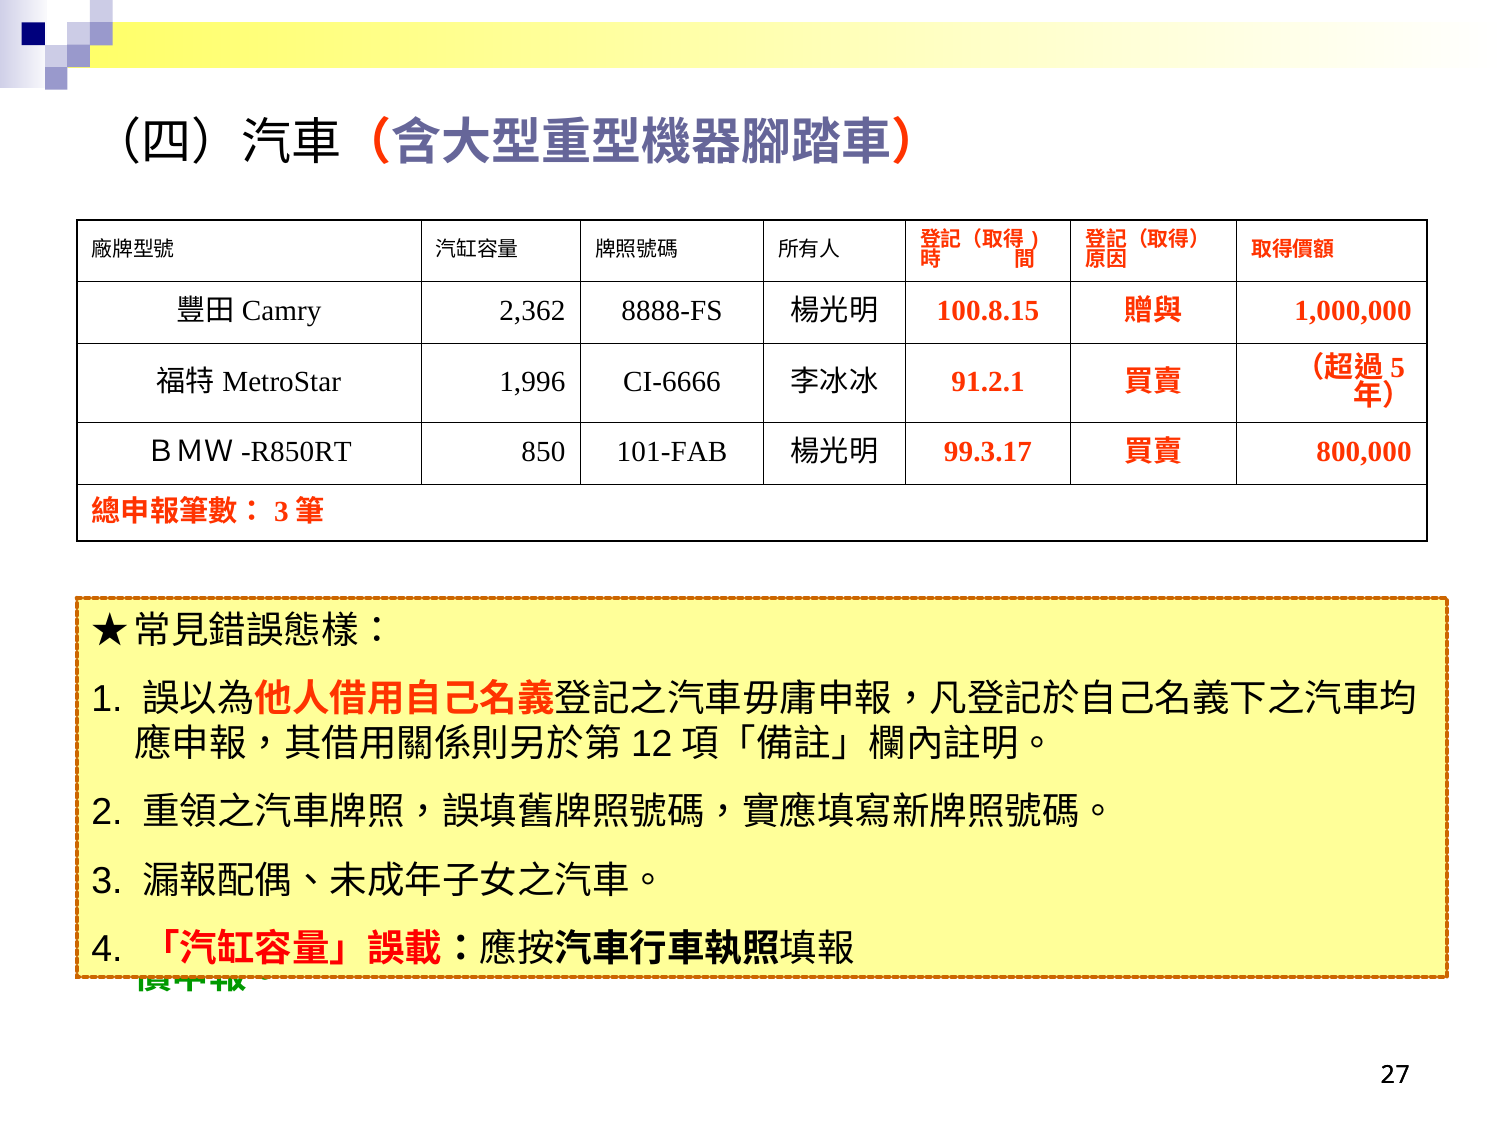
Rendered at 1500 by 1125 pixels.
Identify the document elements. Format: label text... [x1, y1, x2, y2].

table_cell CI-6666 [581, 344, 763, 422]
table_header 取得價額 [1237, 221, 1426, 281]
table_cell 2,362 [422, 282, 580, 343]
table_cell 買賣 [1071, 344, 1236, 422]
table_cell 楊光明 [764, 282, 905, 343]
table_cell 91.2.1 [906, 344, 1070, 422]
table_cell 楊光明 [764, 423, 905, 484]
table_cell ＢＭＷ-R850RT [78, 423, 421, 484]
table_header 所有人 [764, 221, 905, 281]
table_cell 楊小琳 [291, 22, 295, 67]
table_cell 850 [422, 423, 580, 484]
table_cell 總申報筆數：3筆 [78, 485, 1426, 540]
table_header 登記（取得) 時 間 [906, 221, 1070, 281]
text_box ★「汽車」含大型重型機車，亦即汽缸總排氣量逾二百五十立方公分與電動馬達及控制器最大輸出馬力逾四十馬力之二輪機器腳踏車。 ★汽缸容量請參閱行車執照，牌照號碼得以引擎號碼或車身號碼代替，所有人以監理機關登記資料為準，汽車無論價值多少，均應申報。 ★汽車應註明登記或取得之時間及原因，如係申報日前五年內取得者，並應申報實際交易價額或原始製造價額，無實際交易價額或原始製造價額者，以市價申報。 [76, 977, 1424, 1004]
table_cell 買賣 [1071, 423, 1236, 484]
table_cell 800,000 [1237, 423, 1426, 484]
table_cell 99.3.17 [906, 423, 1070, 484]
table_header 登記（取得）原因 [1071, 221, 1236, 281]
text_box ★常見錯誤態樣： 1. 誤以為他人借用自己名義登記之汽車毋庸申報，凡登記於自己名義下之汽車均應申報，其借用關係則另於第12項「備註」欄內註明。 2. 重領之汽車牌照，誤填舊牌照號碼，實應填寫新牌照號碼。 3. 漏報配偶、未成年子女之汽車。 4. 「汽缸容量」誤載：應按汽車行車執照填報 [76, 597, 1447, 977]
table_header 汽缸容量 [422, 221, 580, 281]
table_cell 100.8.15 [906, 282, 1070, 343]
text_box <編號> [431, 22, 436, 67]
table_cell 李冰冰 [764, 344, 905, 422]
table_cell 福特MetroStar [78, 344, 421, 422]
table_cell 8888-FS [581, 282, 763, 343]
table_header 牌照號碼 [581, 221, 763, 281]
table_cell 贈與 [1071, 282, 1236, 343]
table_cell 1,000,000 [1237, 282, 1426, 343]
table_cell 101-FAB [581, 423, 763, 484]
table_header 廠牌型號 [78, 221, 421, 281]
table_cell 1,996 [422, 344, 580, 422]
table_cell （超過5年） [1237, 344, 1426, 422]
table_cell 豐田Camry [78, 282, 421, 343]
title （四）汽車（含大型重型機器腳踏車） [76, 101, 1427, 165]
text_box <編號> [1074, 1025, 1426, 1101]
